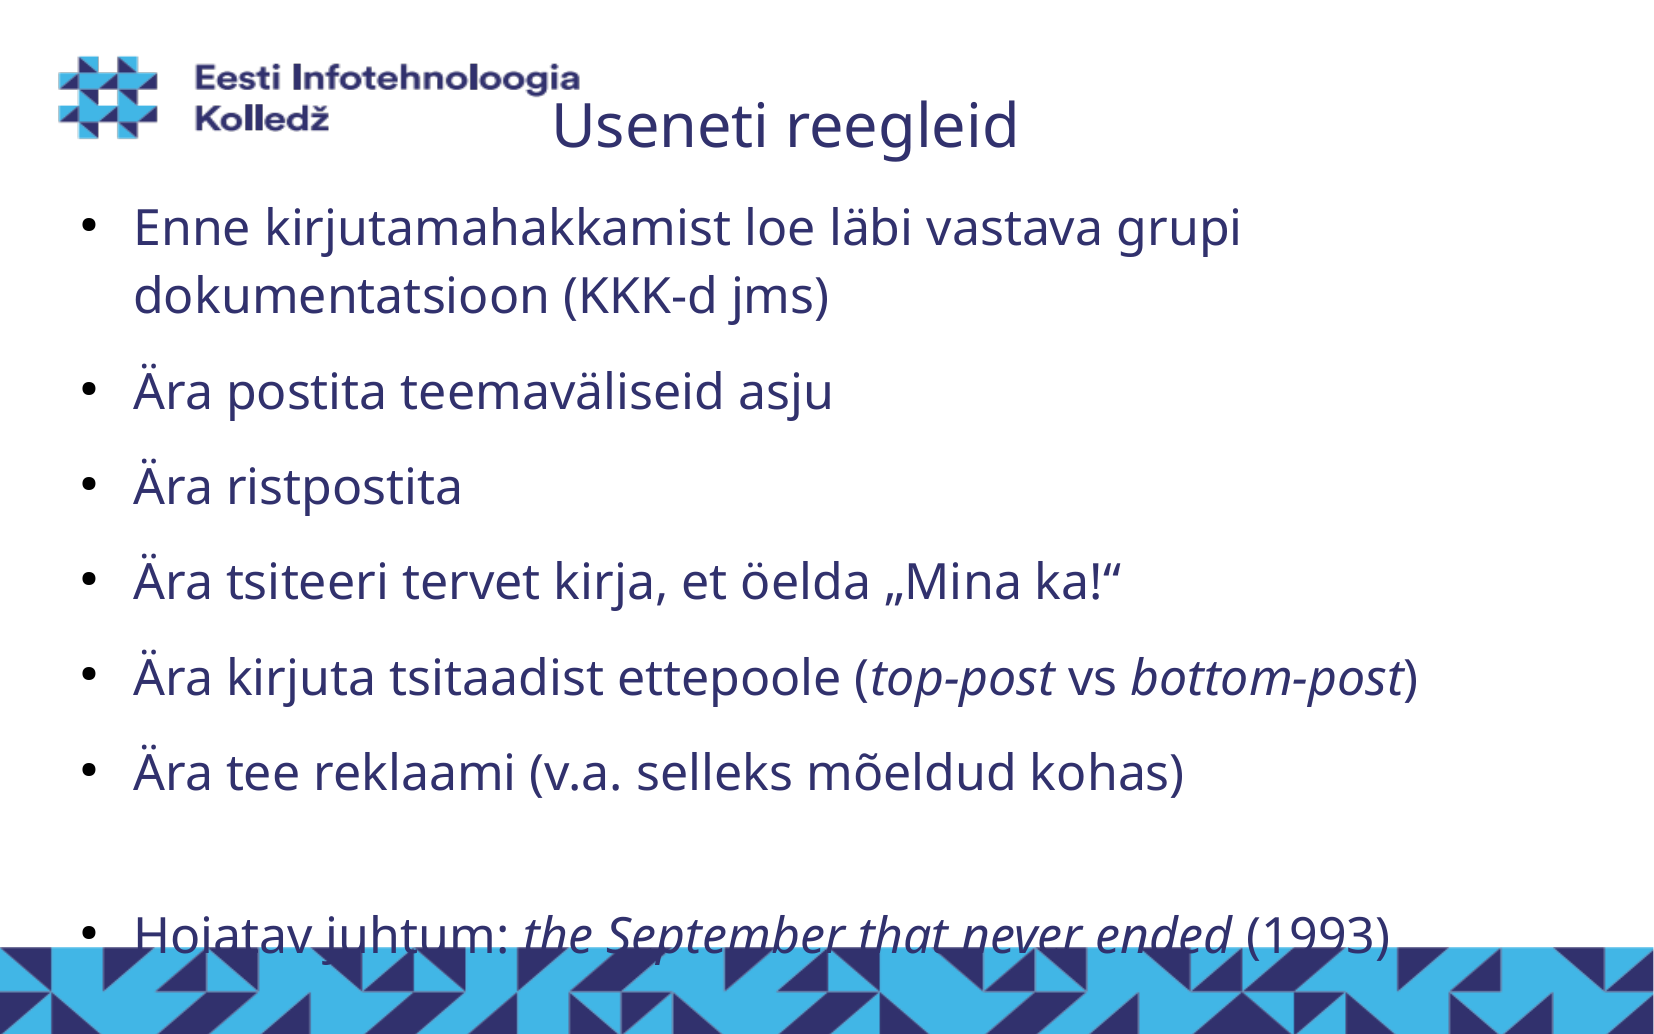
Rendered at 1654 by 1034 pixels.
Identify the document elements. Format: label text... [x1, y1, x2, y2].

title Useneti reegleid [551, 37, 1654, 210]
list Enne kirjutamahakkamist loe läbi vastava grupi dokumentatsioon (KKK-d jms) Ära postita teemaväliseid asju Ära ristpostita Ära tsiteeri tervet kirja, et öelda „Mina ka!“ Ära kirjuta tsitaadist ettepoole (top-post vs bottom-post) Ära tee reklaami (v.a. selleks mõeldud kohas) Hoiatav juhtum: the September that never ended (1993) [62, 192, 1598, 998]
